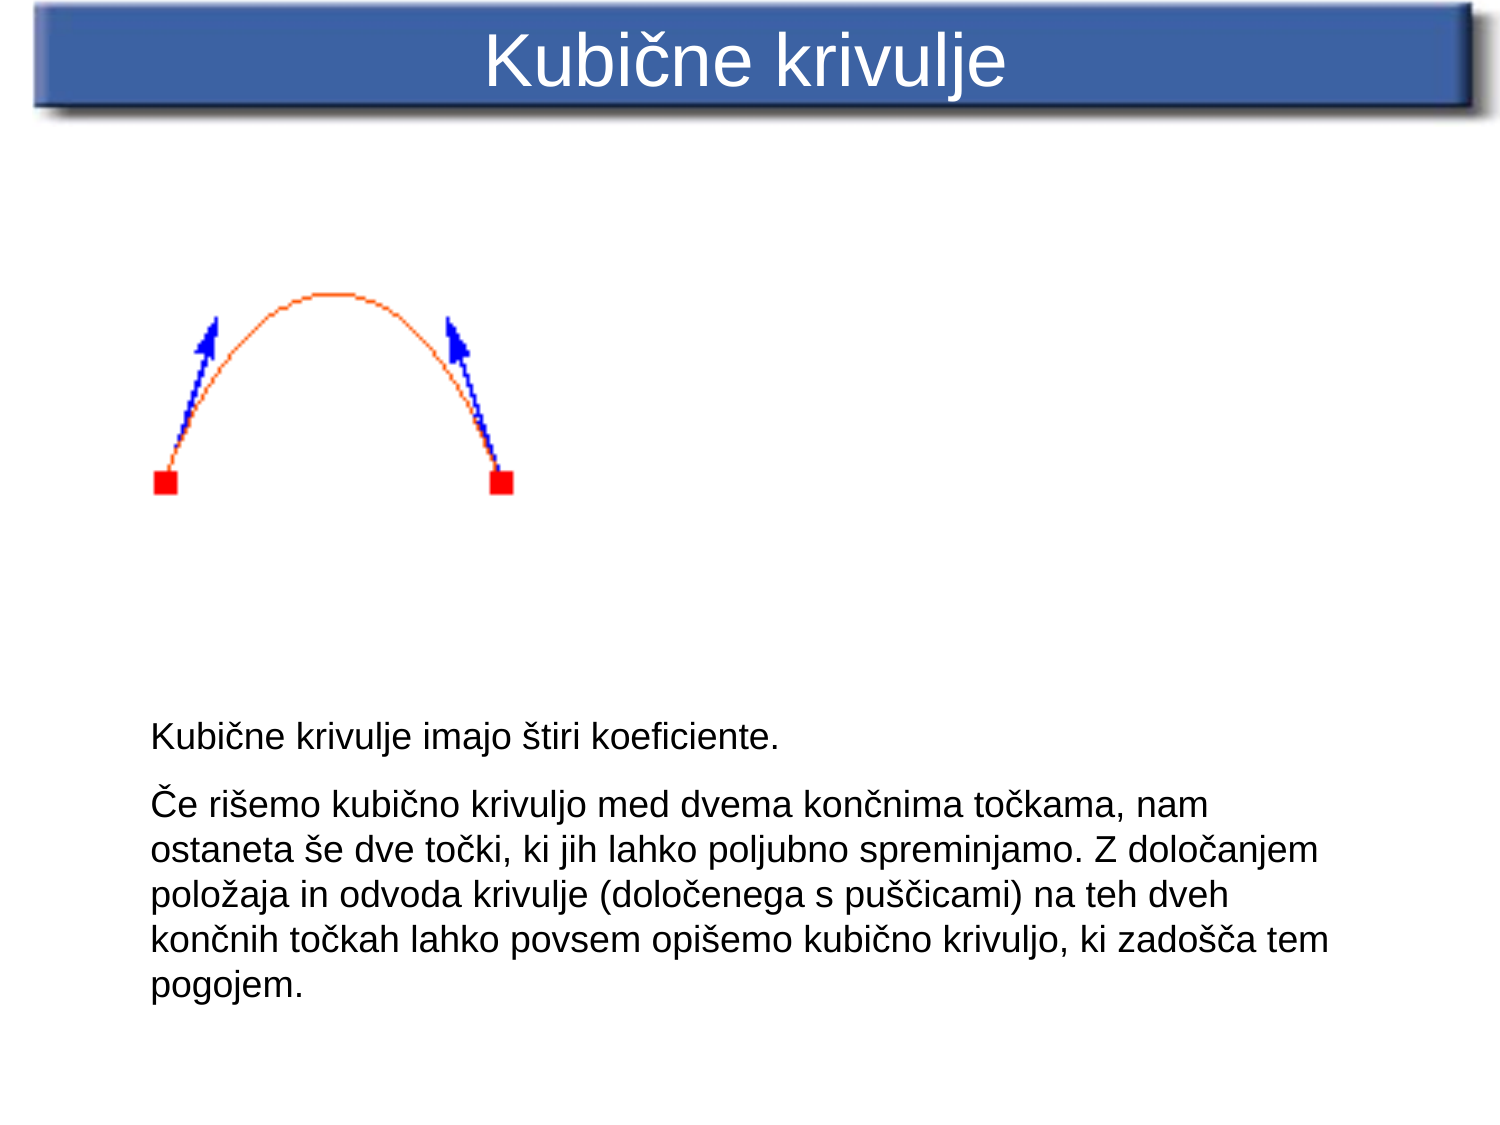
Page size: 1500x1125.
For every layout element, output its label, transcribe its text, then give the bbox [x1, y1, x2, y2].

picture [32, 0, 1500, 127]
text_box Kubične krivulje imajo štiri koeficiente. Če rišemo kubično krivuljo med dvema končnima točkama, nam ostaneta še dve točki, ki jih lahko poljubno spreminjamo. Z določanjem položaja in odvoda krivulje (določenega s puščicami) na teh dveh končnih točkah lahko povsem opišemo kubično krivuljo, ki zadošča tem pogojem. [135, 704, 1353, 1013]
picture [135, 160, 538, 563]
title Kubične krivulje [0, 0, 1493, 114]
